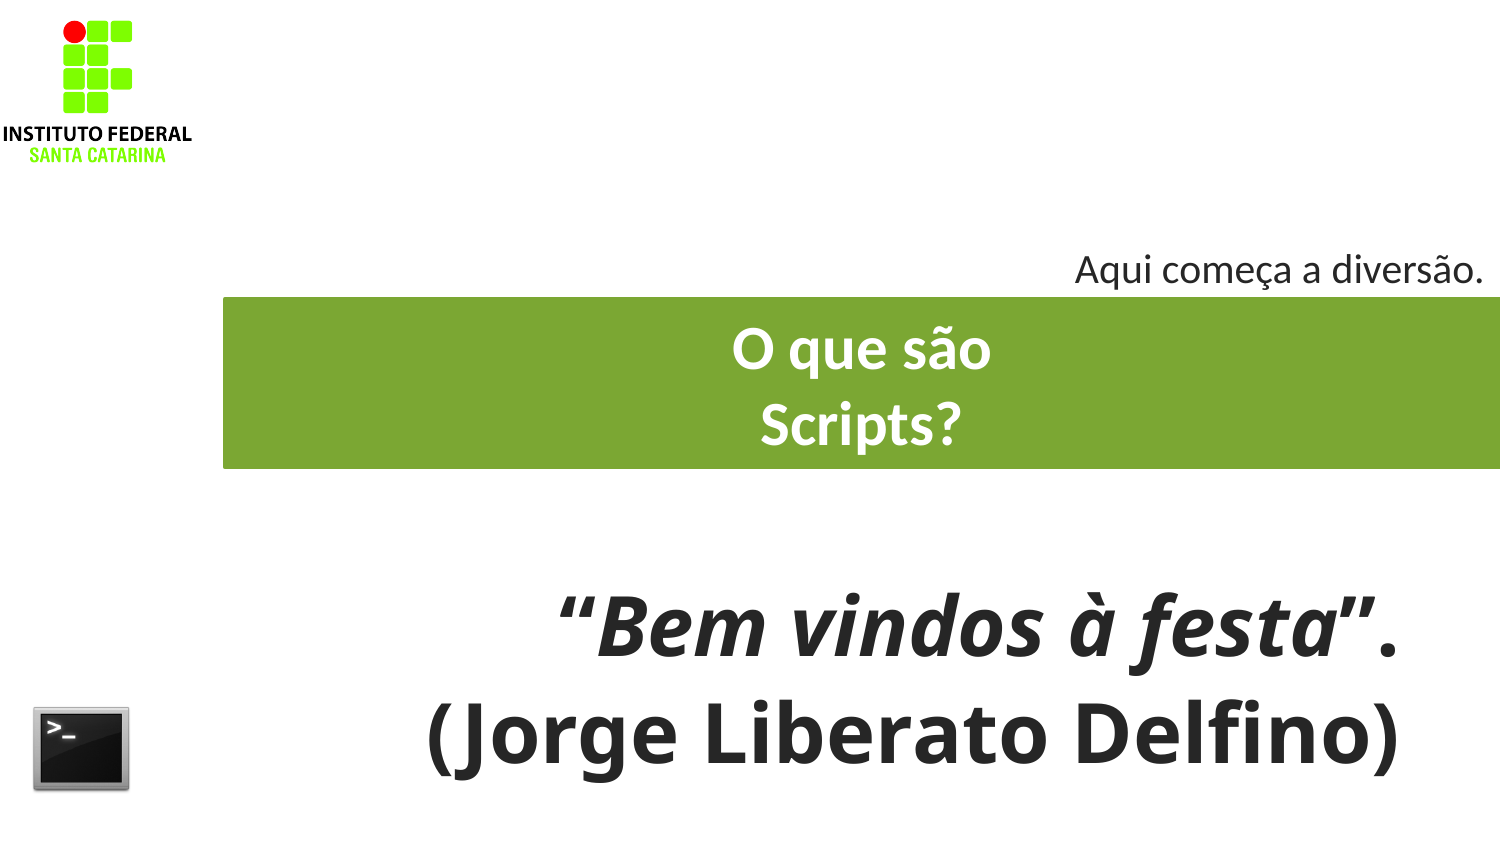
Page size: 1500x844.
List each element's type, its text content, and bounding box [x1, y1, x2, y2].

text_box “Bem vindos à festa”. (Jorge Liberato Delfino) [158, 563, 1434, 788]
picture [0, 0, 213, 184]
picture [29, 696, 133, 800]
title O que são Scripts? [224, 299, 1500, 467]
list Aqui começa a diversão. [225, 221, 1500, 300]
